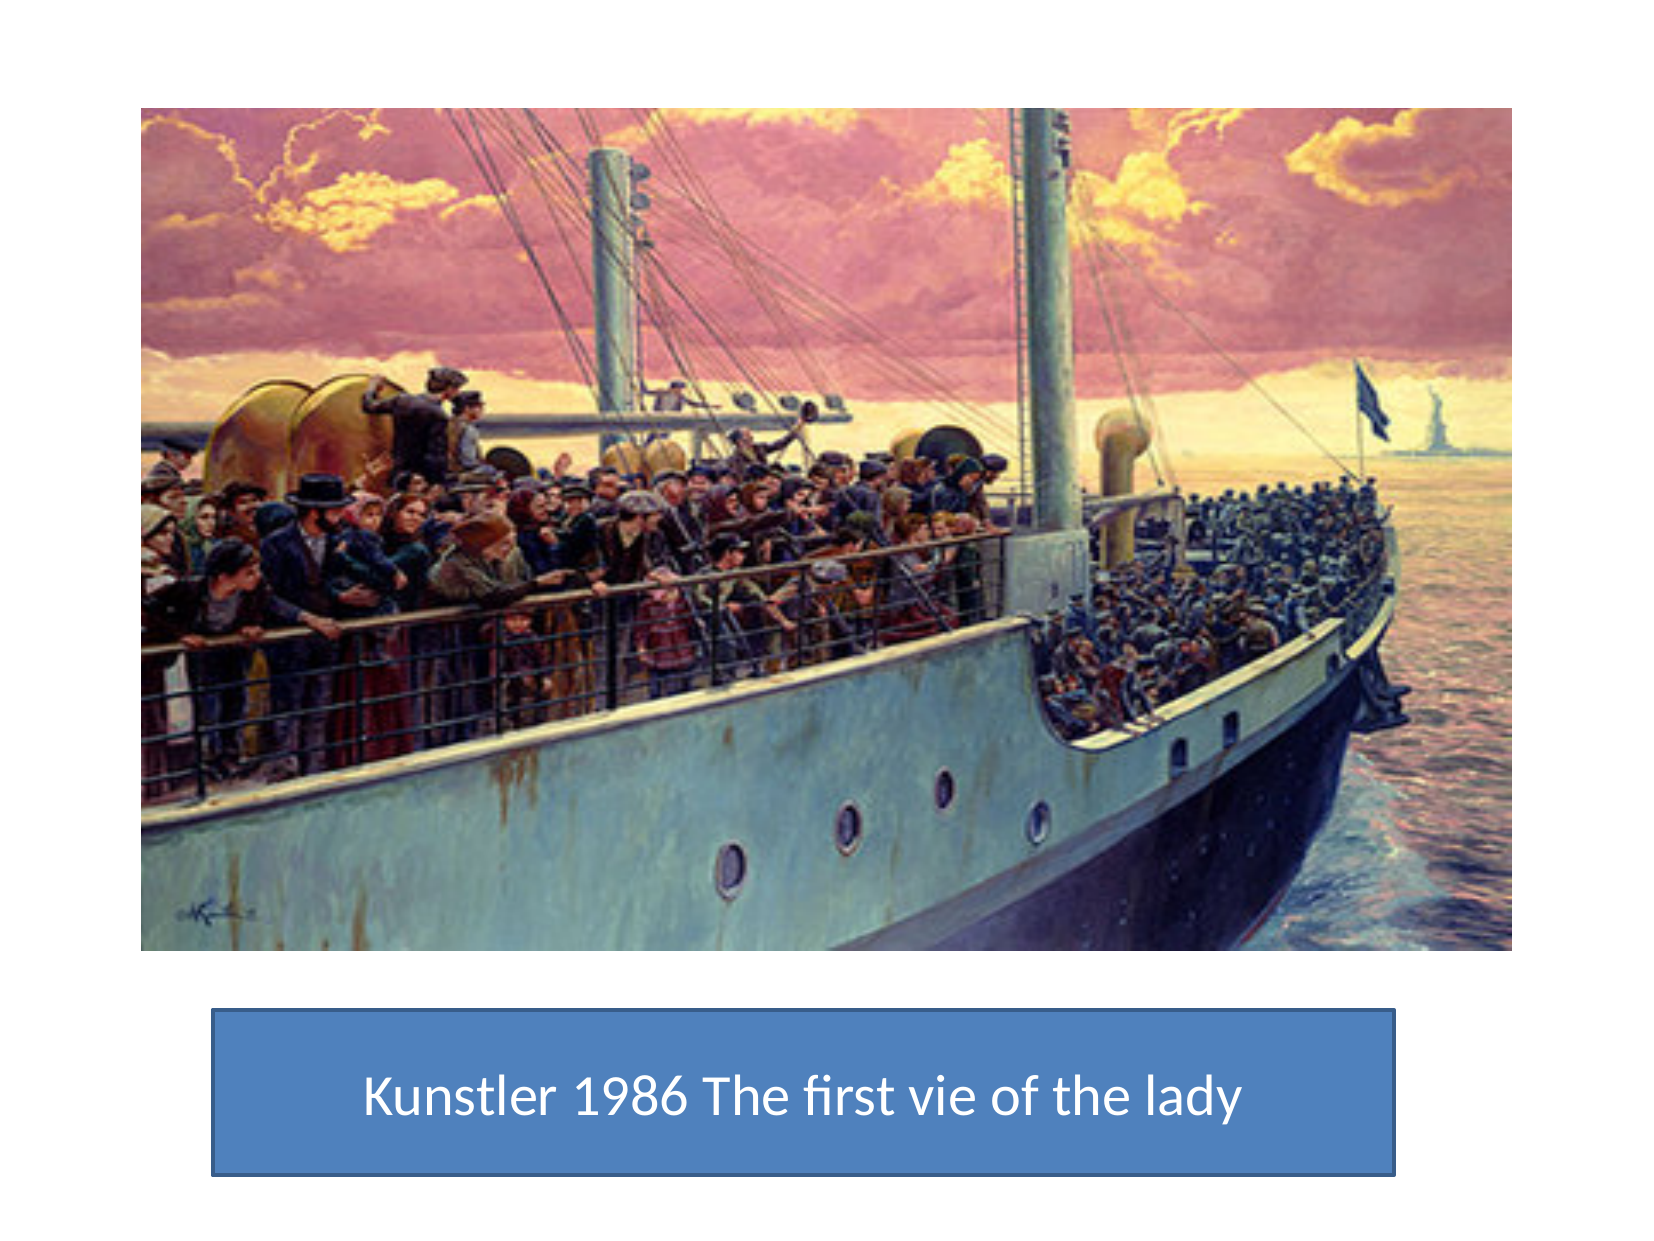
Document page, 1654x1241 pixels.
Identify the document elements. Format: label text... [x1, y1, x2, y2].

text_box Kunstler 1986 The first vie of the lady [213, 1010, 1394, 1175]
picture [141, 108, 1512, 951]
